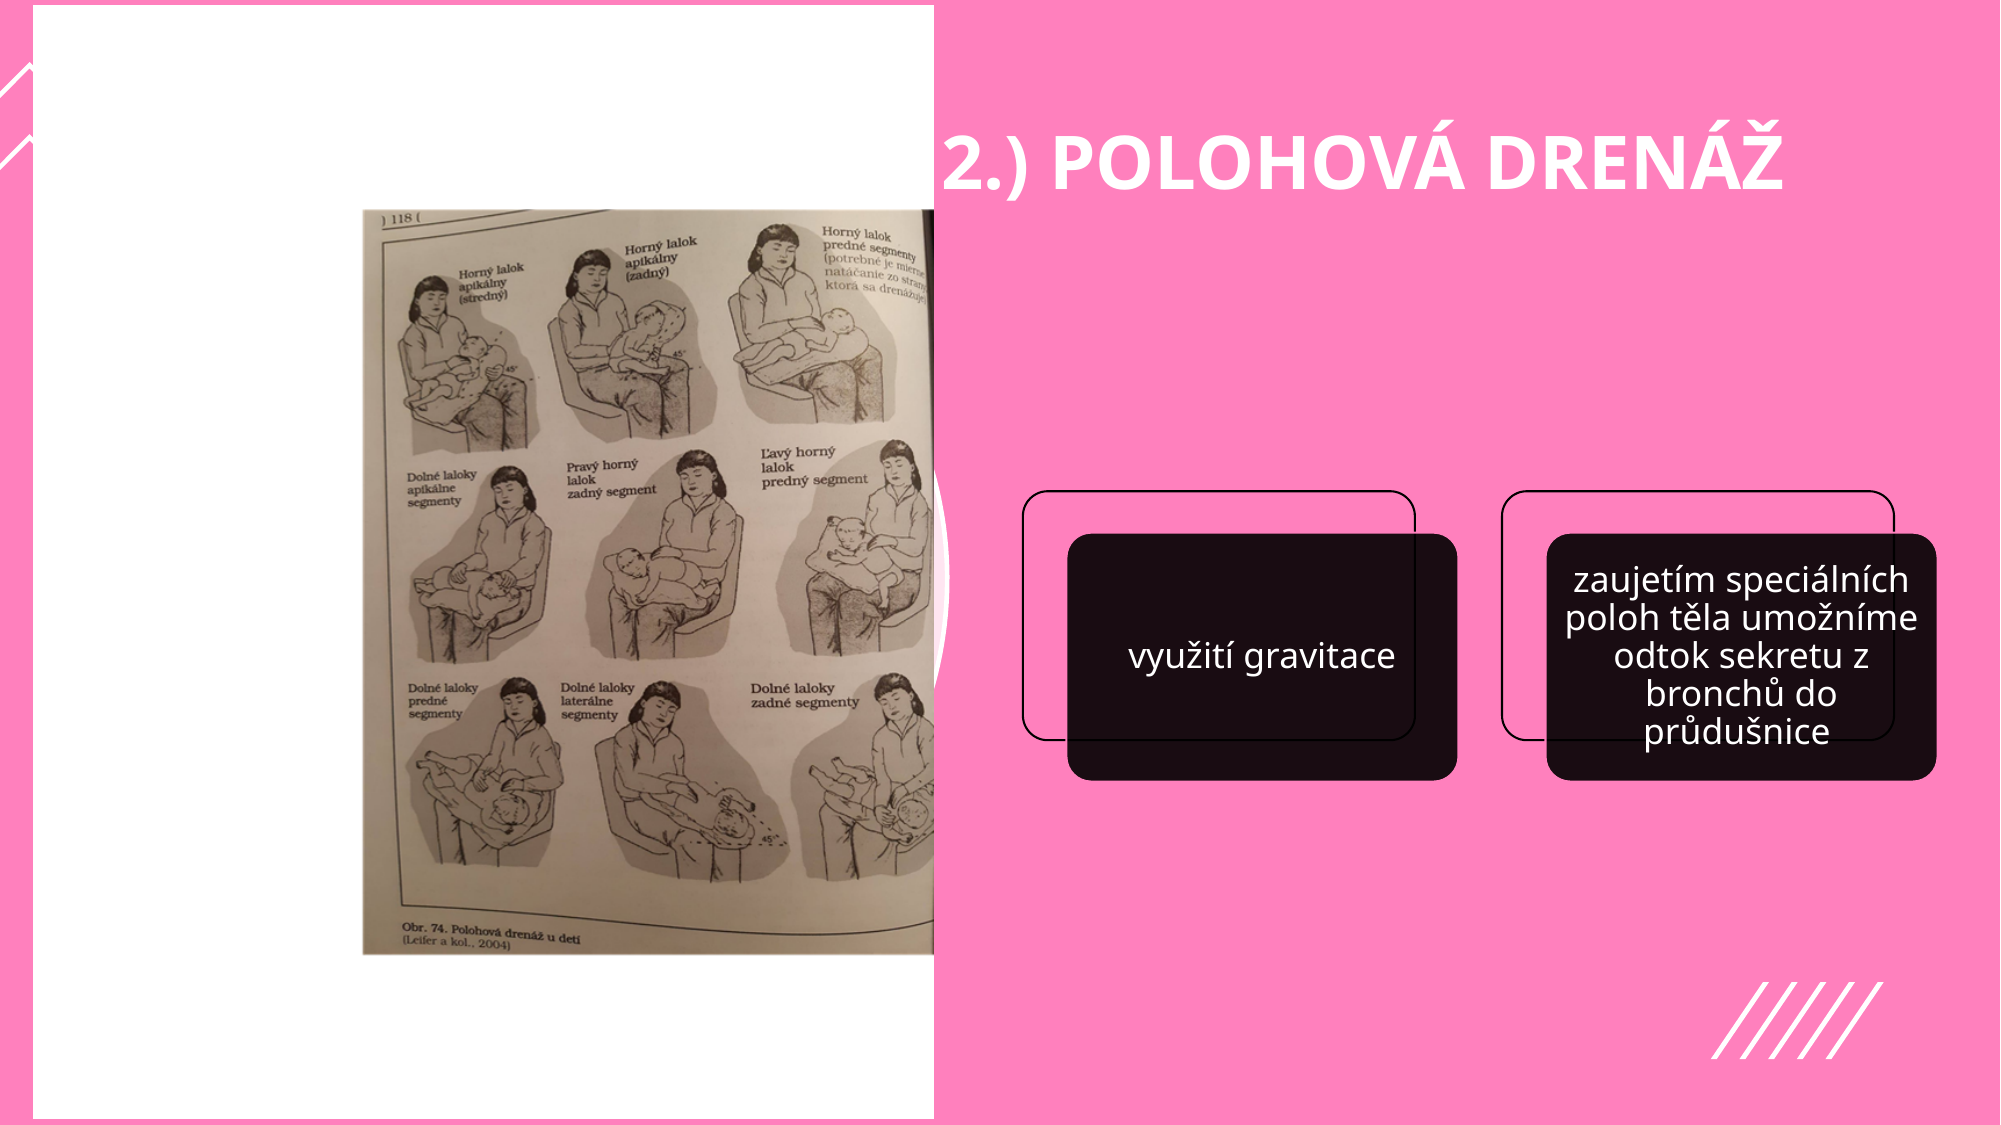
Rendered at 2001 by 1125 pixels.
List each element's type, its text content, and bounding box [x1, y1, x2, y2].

text_box [0, 0, 2000, 1125]
text_box zaujetím speciálních poloh těla umožníme odtok sekretu z bronchů do průdušnice [1545, 532, 1938, 782]
text_box využití gravitace [1066, 532, 1459, 782]
picture [33, 5, 934, 1119]
title 2.) POLOHOVÁ DRENÁŽ [934, 93, 1937, 239]
